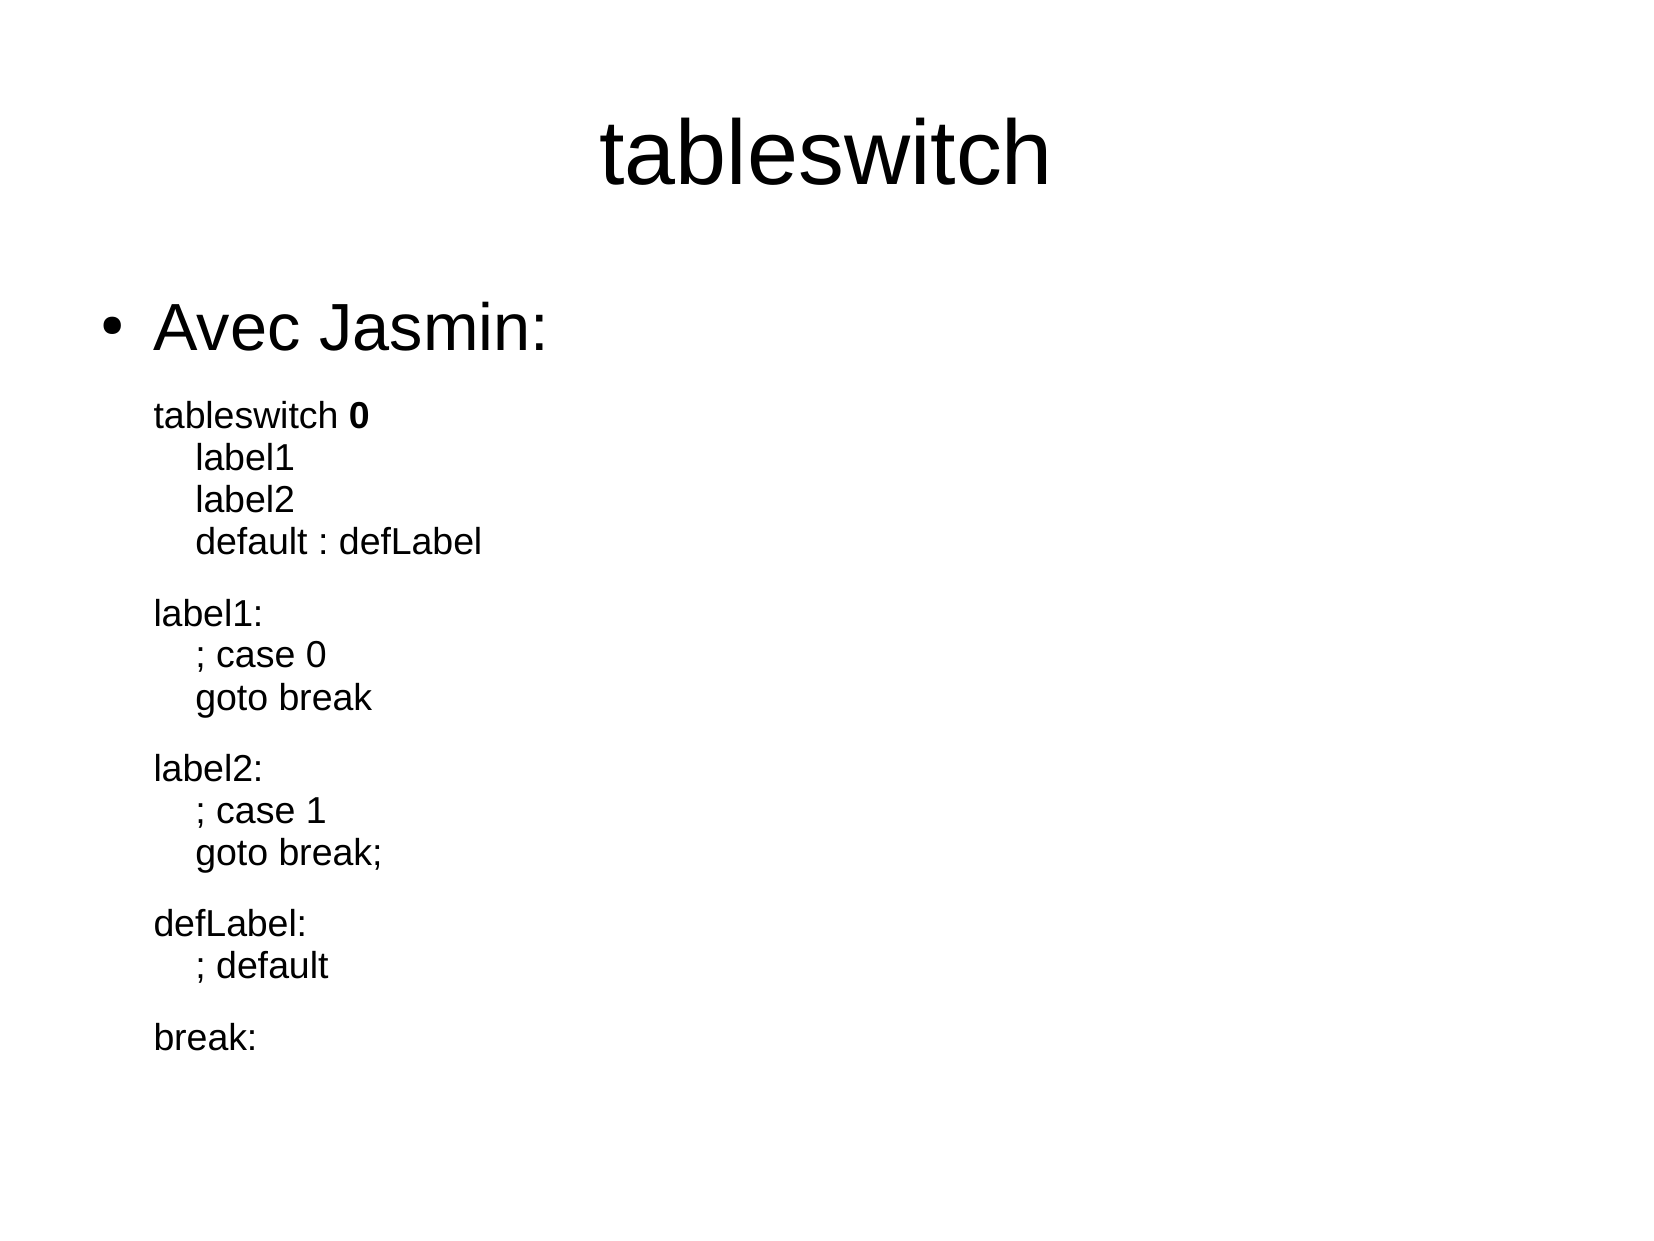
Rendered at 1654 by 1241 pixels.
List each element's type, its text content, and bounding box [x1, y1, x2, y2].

title tableswitch [82, 56, 1571, 250]
list Avec Jasmin: tableswitch 0 label1 label2 default : defLabel label1: ; case 0 goto break label2: ; case 1 goto break; defLabel: ; default break: [82, 290, 1571, 1131]
